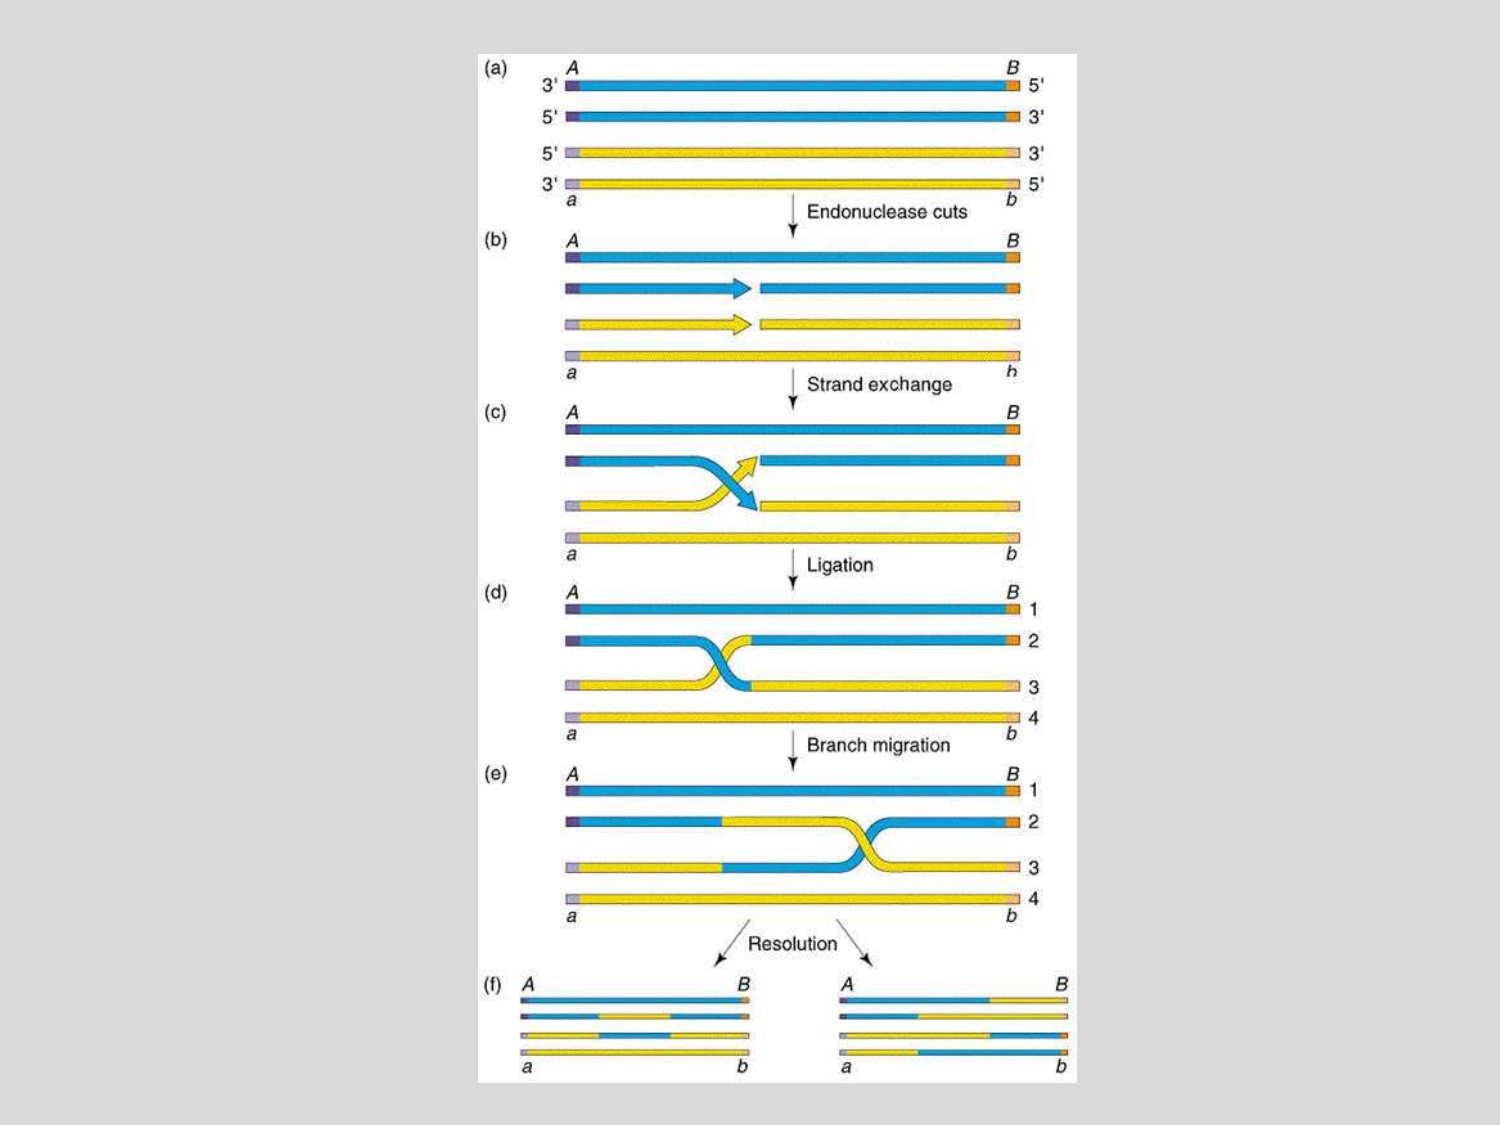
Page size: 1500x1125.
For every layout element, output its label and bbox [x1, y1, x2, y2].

picture [478, 54, 1077, 1083]
